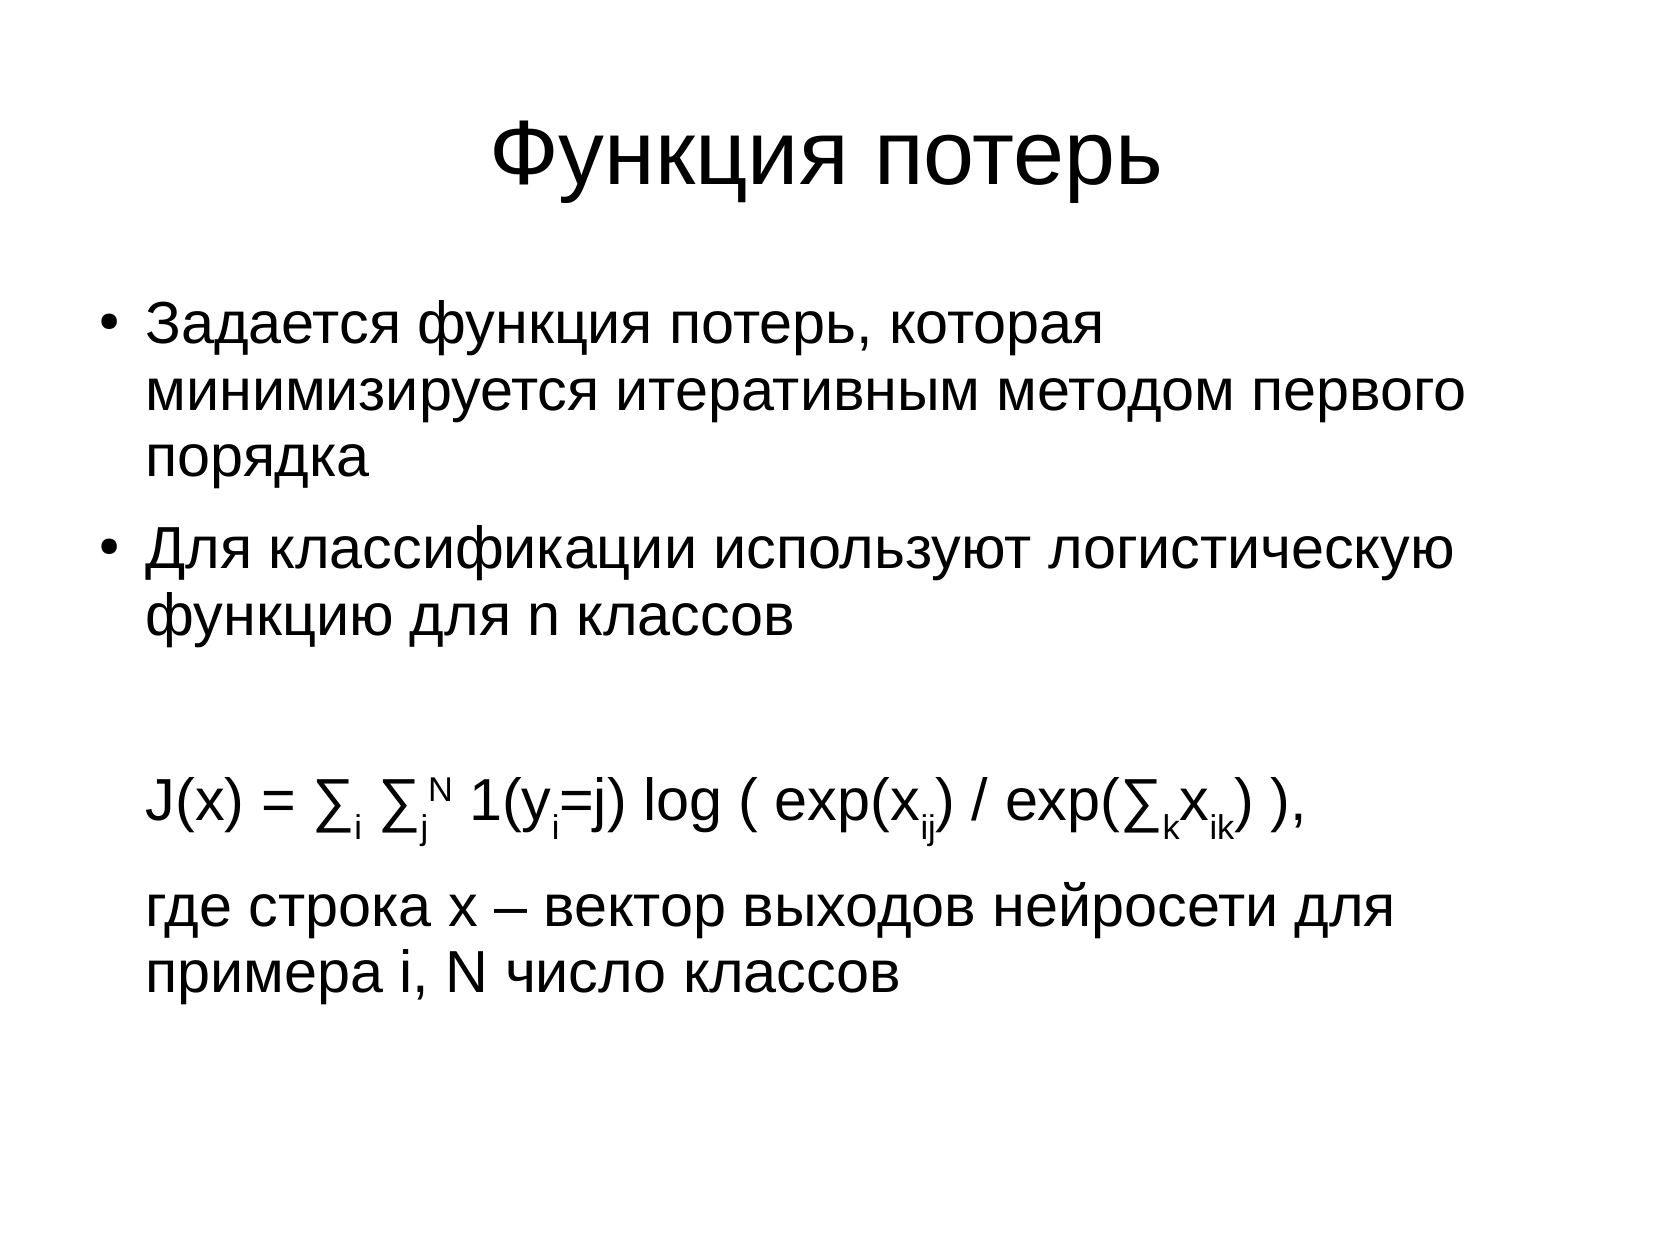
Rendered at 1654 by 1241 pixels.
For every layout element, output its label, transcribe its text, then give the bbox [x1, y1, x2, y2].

title Функция потерь [82, 49, 1571, 257]
list Задается функция потерь, которая минимизируется итеративным методом первого порядка Для классификации используют логистическую функцию для n классов J(x) = ∑i ∑jN 1(yi=j) log ( exp(xij) / exp(∑kxik) ), где строка x – вектор выходов нейросети для примера i, N число классов [82, 290, 1571, 1010]
